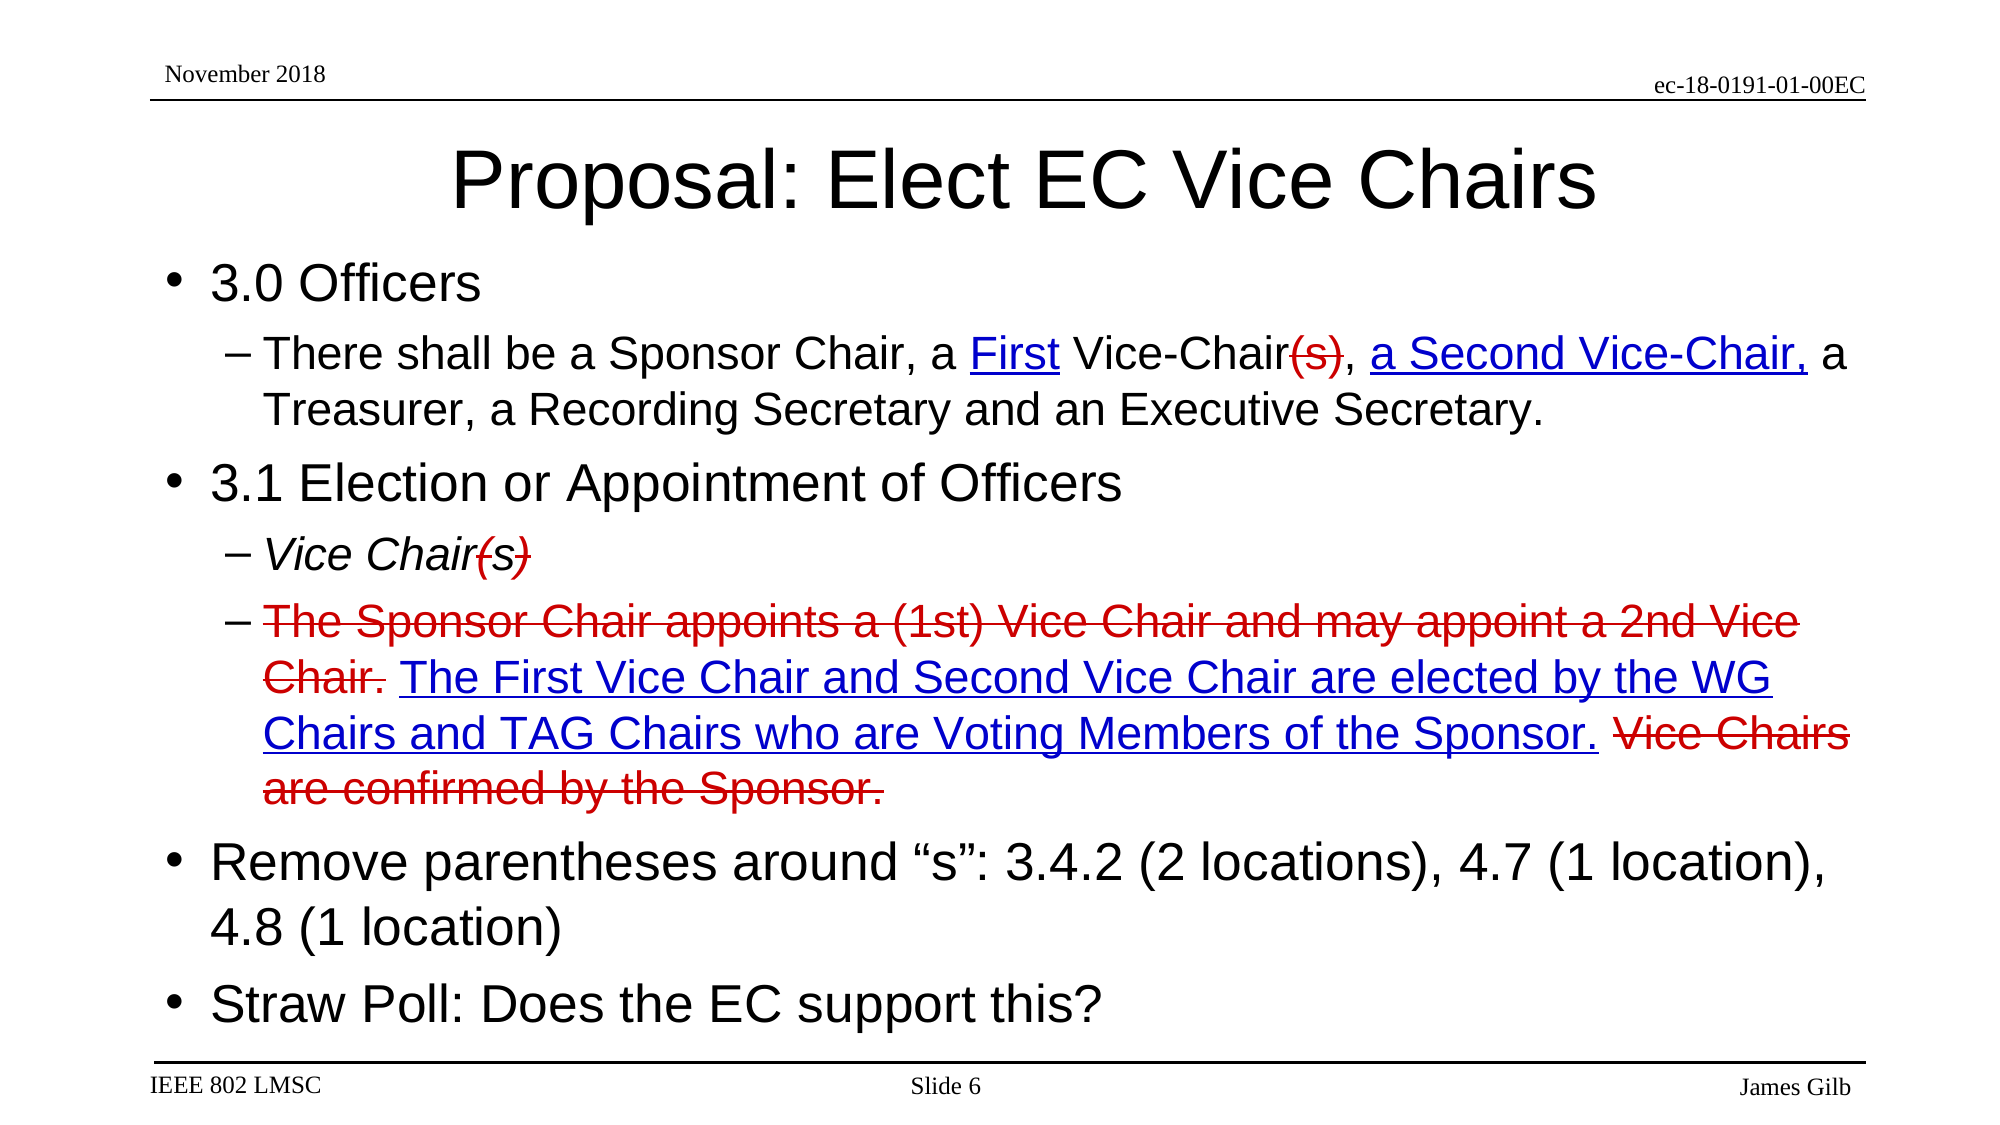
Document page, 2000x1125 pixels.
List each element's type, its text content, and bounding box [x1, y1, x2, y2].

list 3.0 Officers There shall be a Sponsor Chair, a First Vice-Chair(s), a Second Vice-Chair, a Treasurer, a Recording Secretary and an Executive Secretary. 3.1 Election or Appointment of Officers Vice Chair(s) The Sponsor Chair appoints a (1st) Vice Chair and may appoint a 2nd Vice Chair. The First Vice Chair and Second Vice Chair are elected by the WG Chairs and TAG Chairs who are Voting Members of the Sponsor. Vice Chairs are confirmed by the Sponsor. Remove parentheses around “s”: 3.4.2 (2 locations), 4.7 (1 location), 4.8 (1 location) Straw Poll: Does the EC support this? [149, 239, 1900, 1051]
title Proposal: Elect EC Vice Chairs [149, 112, 1900, 238]
